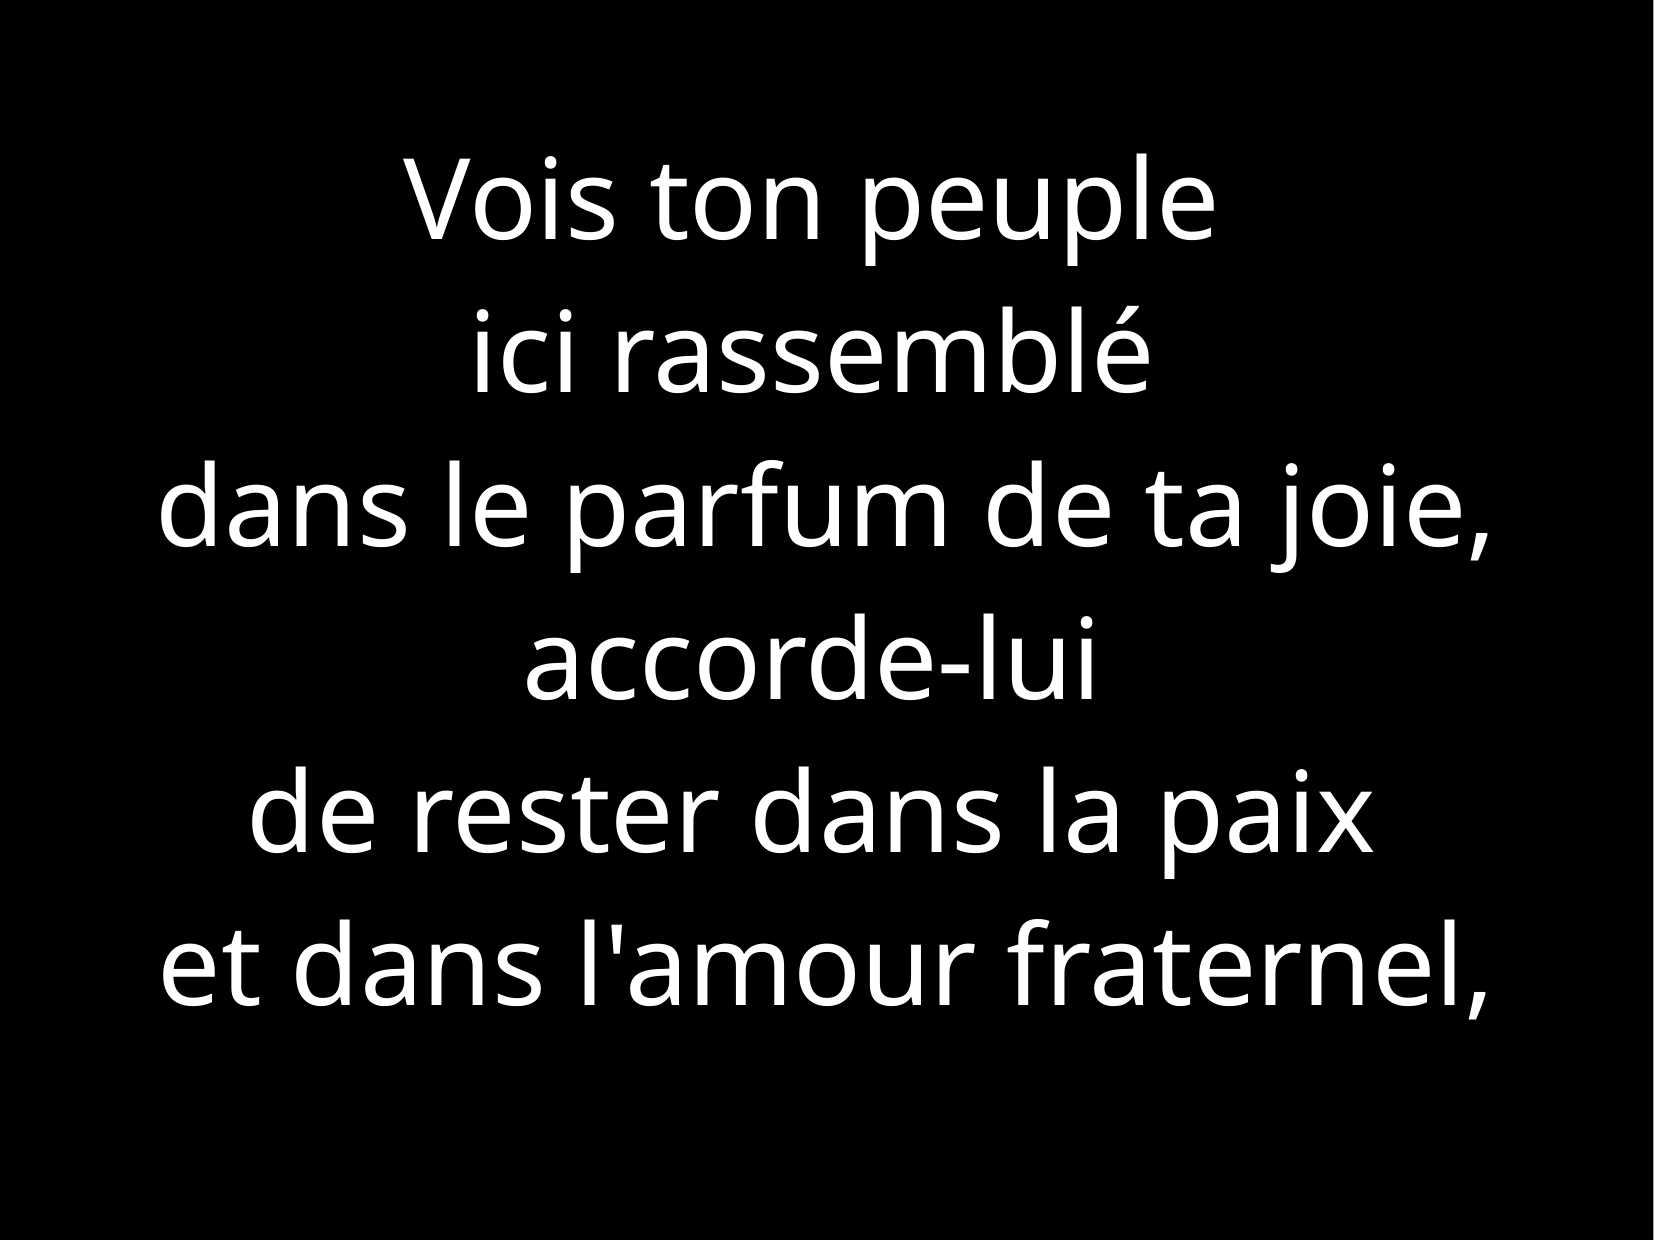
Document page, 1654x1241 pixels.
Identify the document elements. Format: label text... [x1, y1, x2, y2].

subtitle Vois ton peuple ici rassemblé dans le parfum de ta joie, accorde-lui de rester dans la paix et dans l'amour fraternel, [82, 49, 1571, 1109]
